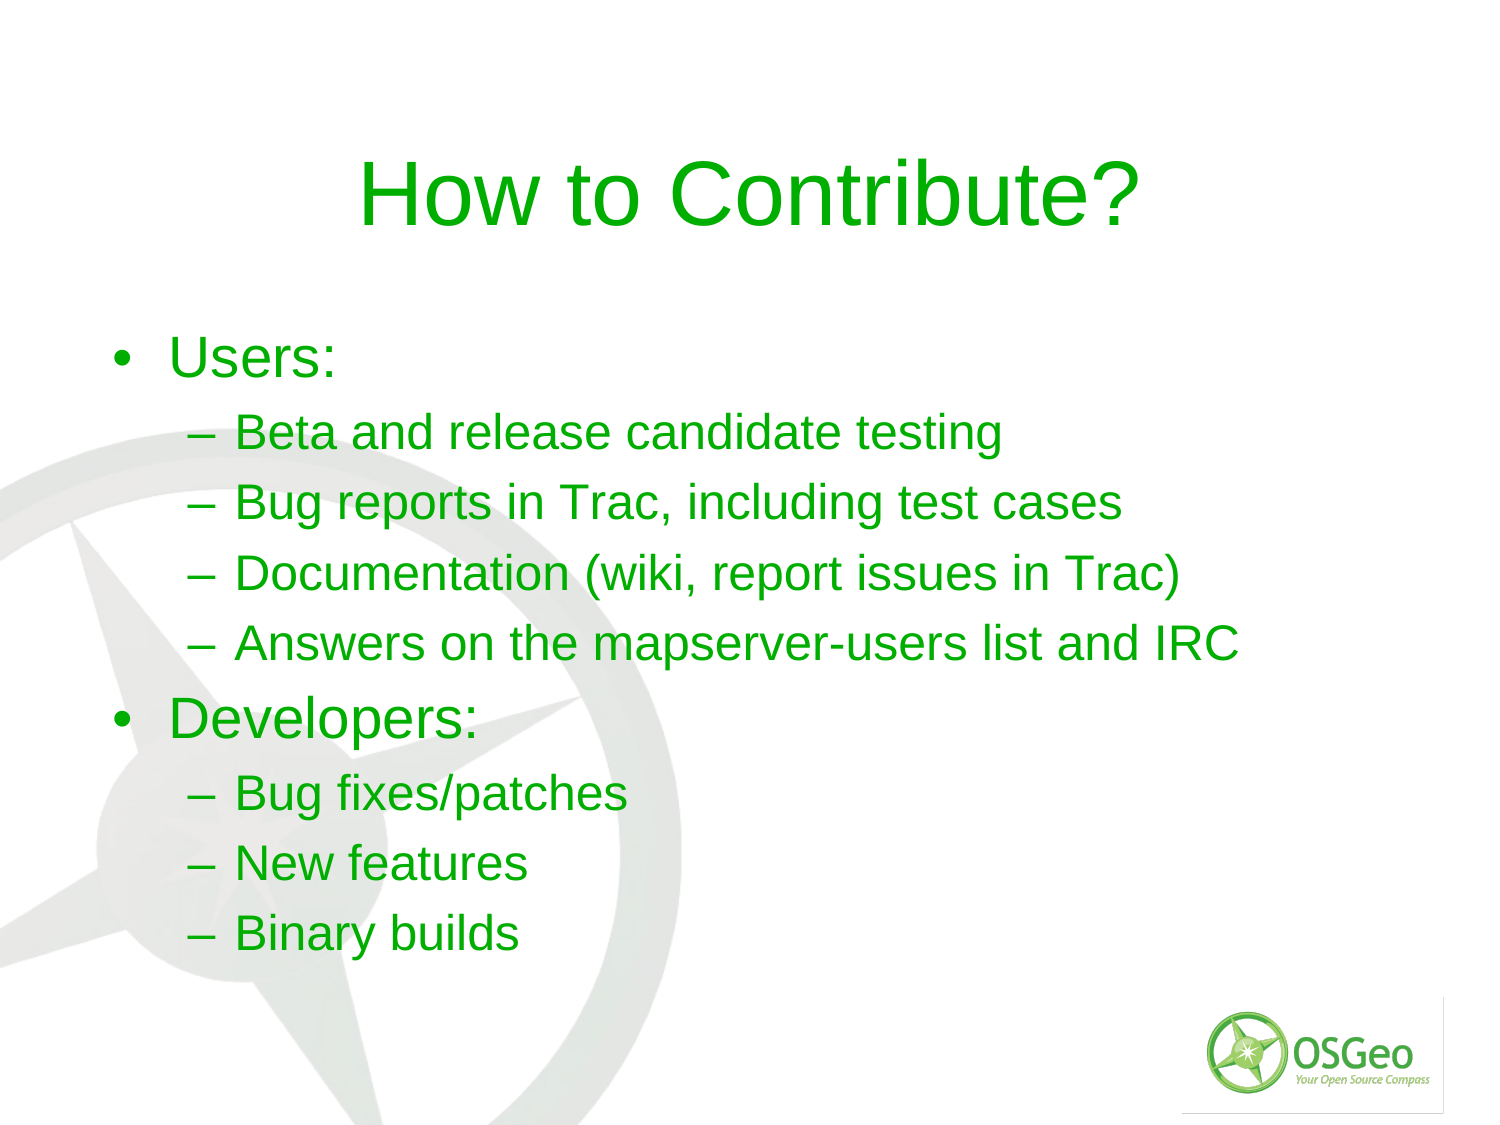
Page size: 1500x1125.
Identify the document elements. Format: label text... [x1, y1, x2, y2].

picture [0, 413, 739, 1125]
list Users: Beta and release candidate testing Bug reports in Trac, including test cases Documentation (wiki, report issues in Trac) Answers on the mapserver-users list and IRC Developers: Bug fixes/patches New features Binary builds [112, 324, 1388, 986]
picture [1181, 996, 1444, 1114]
title How to Contribute? [112, 83, 1388, 305]
